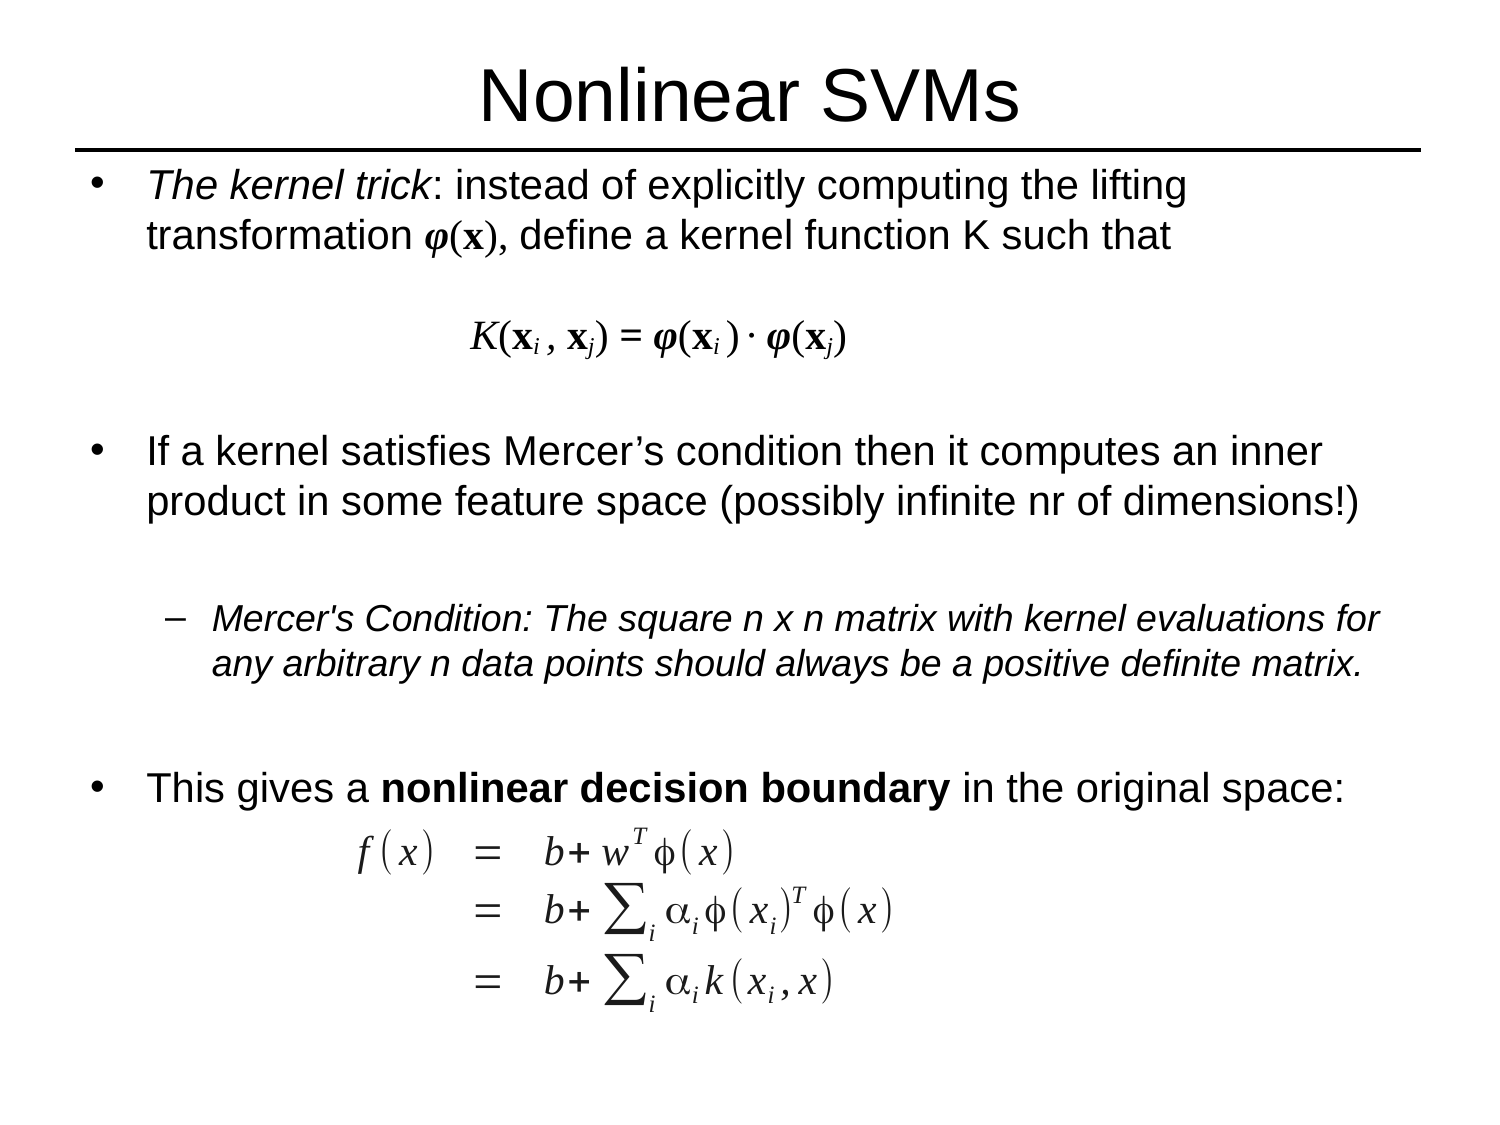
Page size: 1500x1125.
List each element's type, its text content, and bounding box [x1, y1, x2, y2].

chart [350, 818, 901, 1018]
title Nonlinear SVMs [75, 38, 1426, 144]
list The kernel trick: instead of explicitly computing the lifting transformation φ(x), define a kernel function K such that K(xi , xj) = φ(xi ) · φ(xj) If a kernel satisfies Mercer’s condition then it computes an inner product in some feature space (possibly infinite nr of dimensions!) Mercer's Condition: The square n x n matrix with kernel evaluations for any arbitrary n data points should always be a positive definite matrix. This gives a nonlinear decision boundary in the original space: [75, 149, 1426, 1013]
